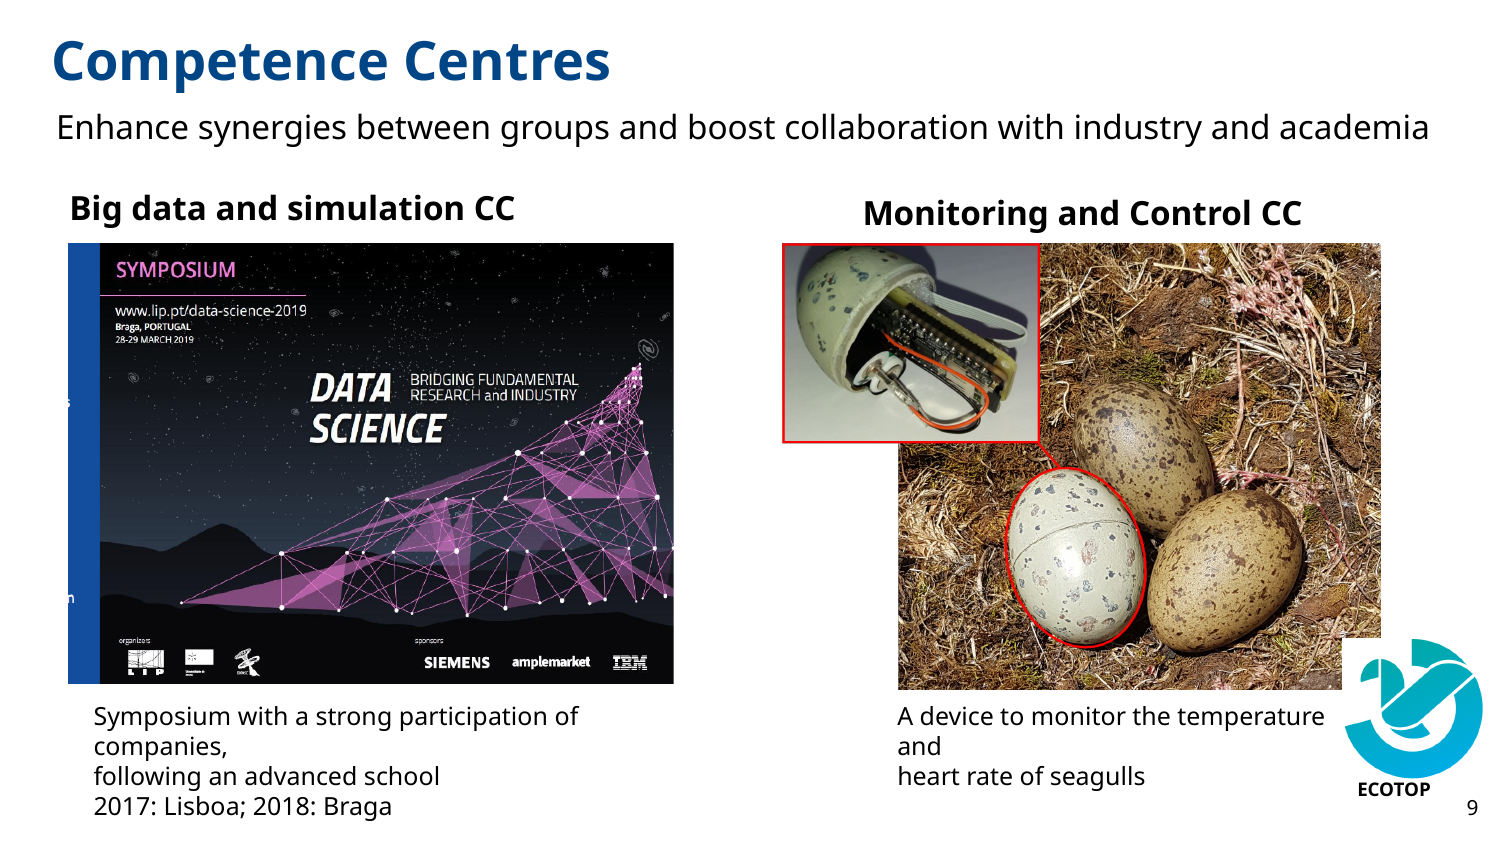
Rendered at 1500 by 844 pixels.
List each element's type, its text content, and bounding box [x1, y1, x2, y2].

text_box Monitoring and Control CC [854, 183, 1471, 248]
text_box Enhance synergies between groups and boost collaboration with industry and academia [48, 98, 1471, 171]
text_box 9 [1403, 779, 1494, 844]
text_box Competence Centres [36, 11, 698, 153]
picture [782, 243, 1484, 779]
text_box ECOTOP [1342, 762, 1464, 812]
text_box A device to monitor the temperature and heart rate of seagulls [882, 685, 1342, 773]
text_box Symposium with a strong participation of companies, following an advanced school 2017: Lisboa; 2018: Braga [78, 685, 677, 810]
picture [68, 244, 674, 684]
text_box Big data and simulation CC [61, 179, 677, 244]
